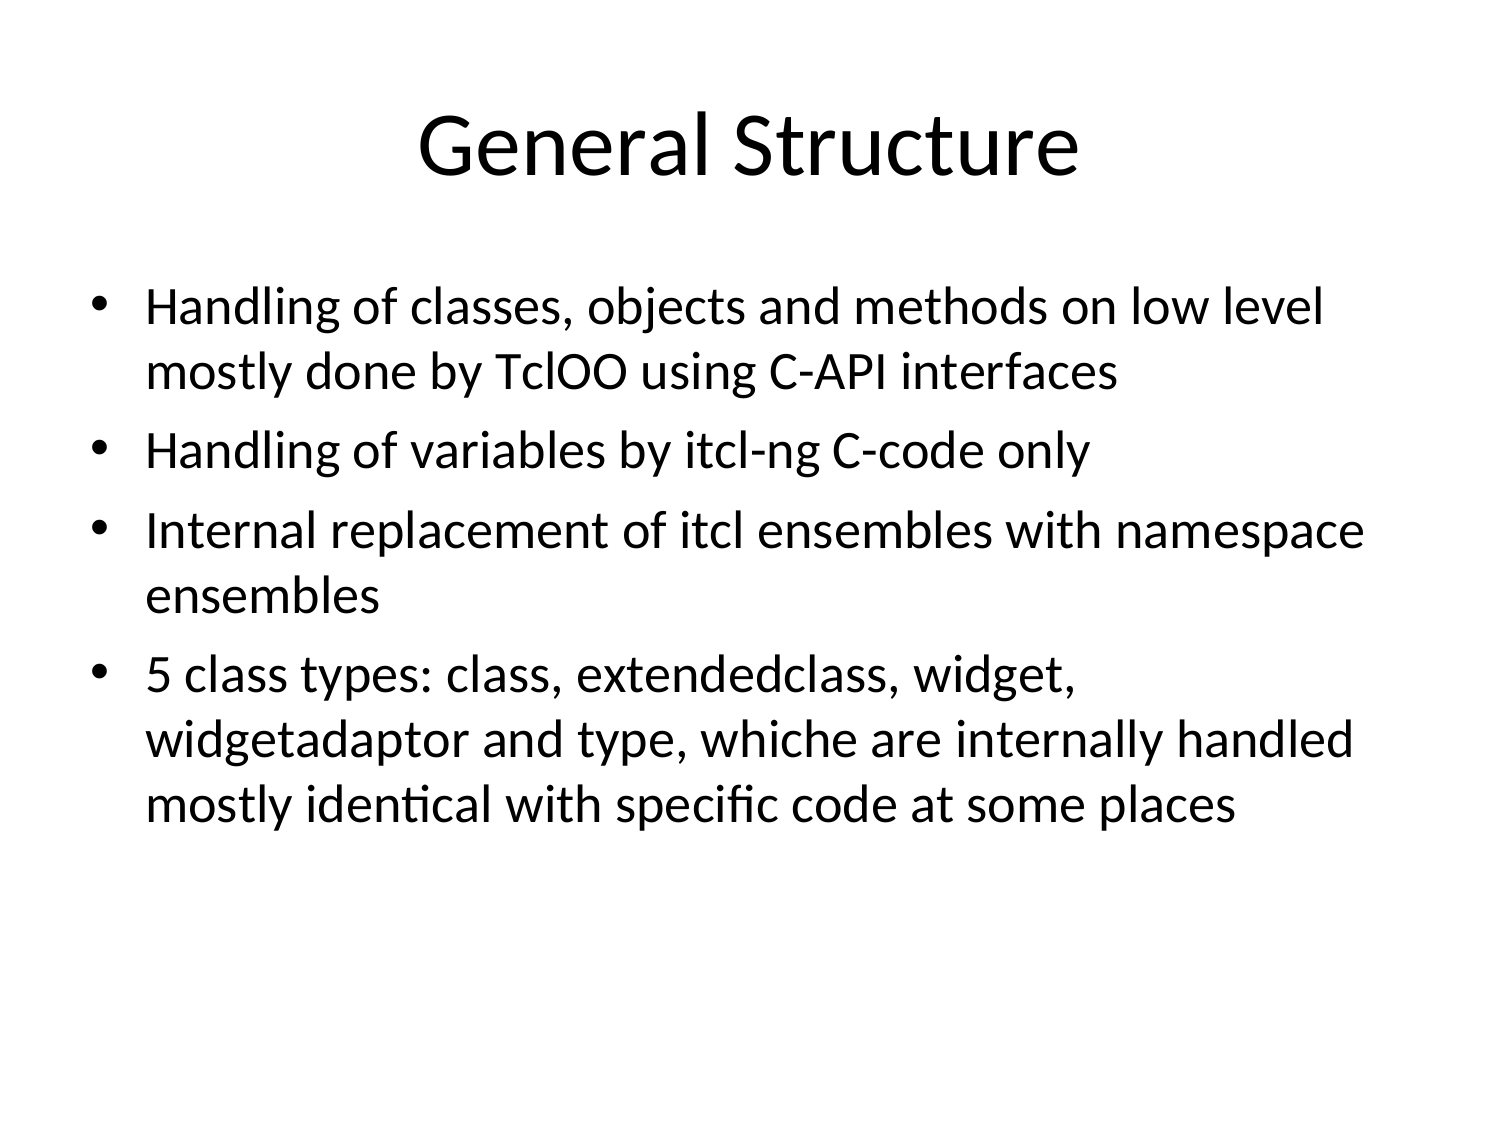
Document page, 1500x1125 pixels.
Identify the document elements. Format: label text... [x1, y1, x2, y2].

text_box Handling of classes, objects and methods on low level mostly done by TclOO using C-API interfaces Handling of variables by itcl-ng C-code only Internal replacement of itcl ensembles with namespace ensembles 5 class types: class, extendedclass, widget, widgetadaptor and type, whiche are internally handled mostly identical with specific code at some places [75, 262, 1426, 1005]
text_box General Structure [75, 45, 1426, 233]
